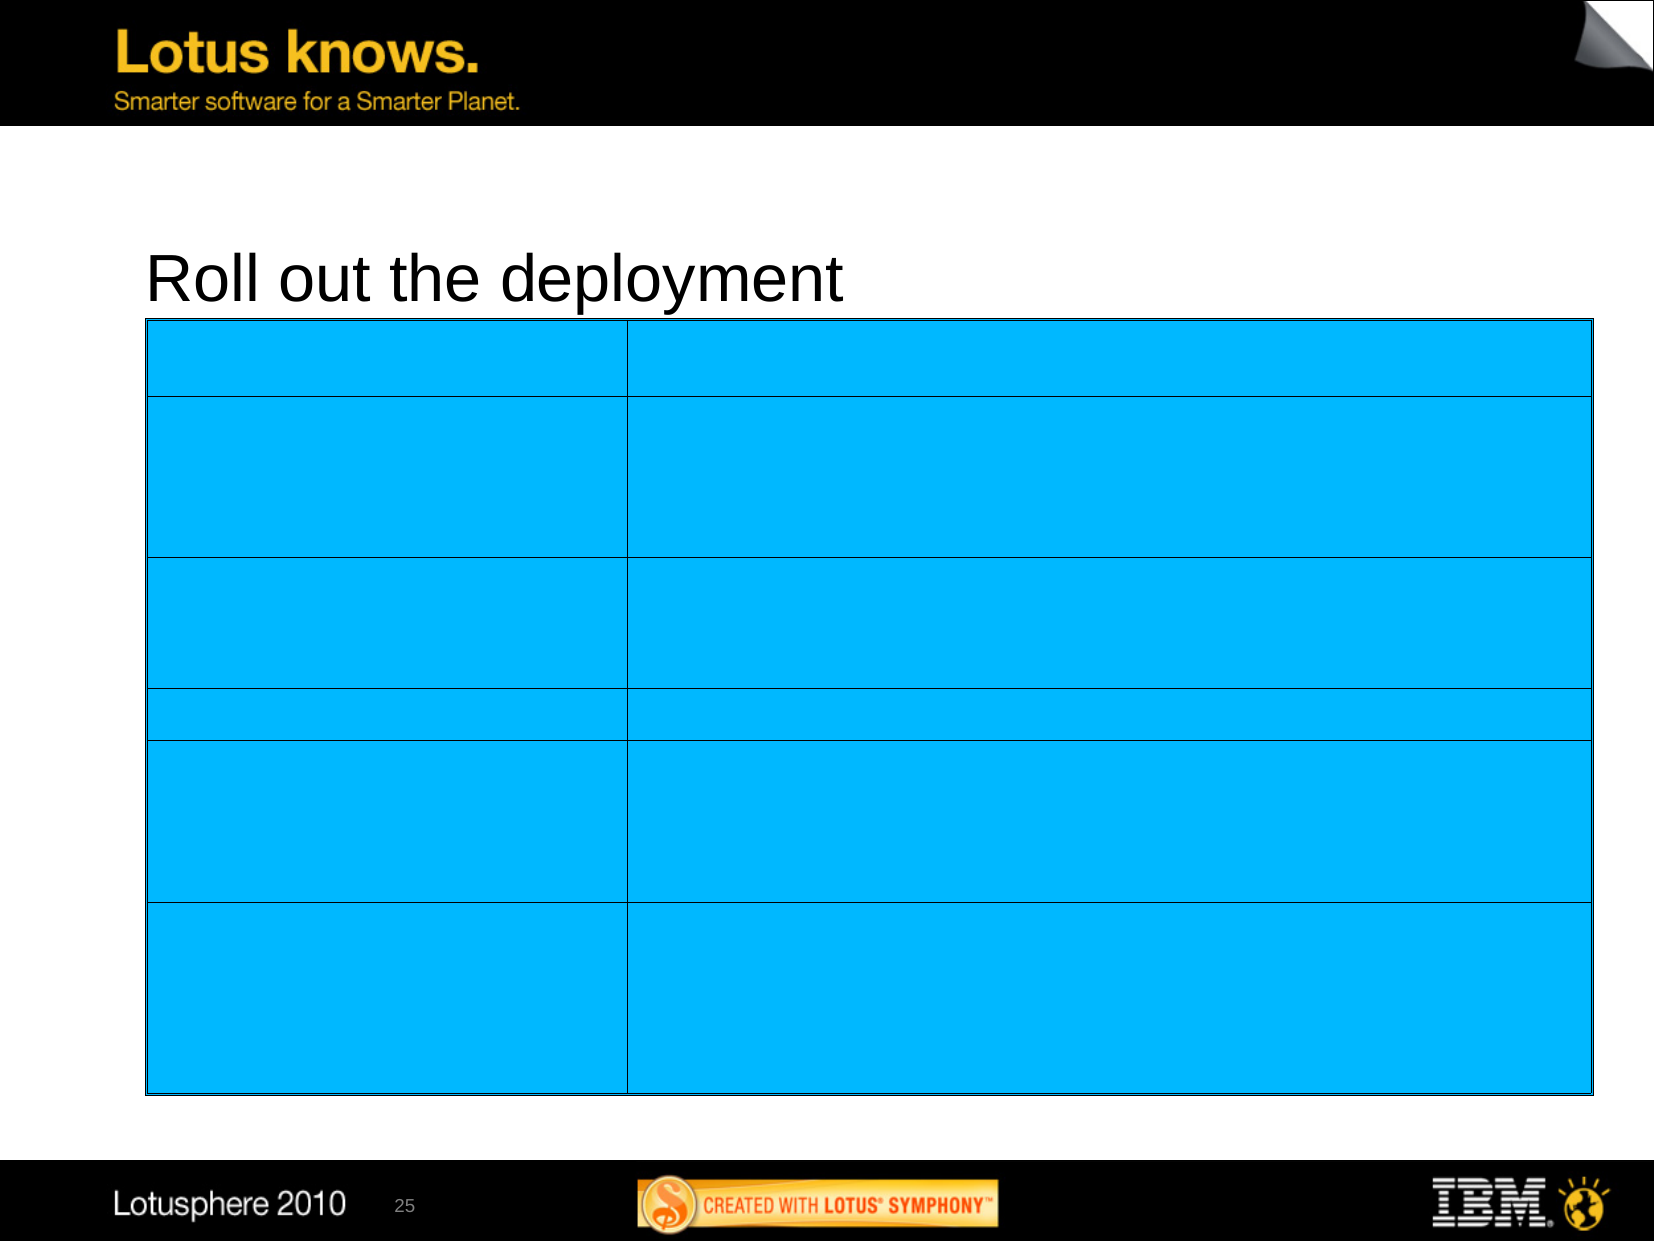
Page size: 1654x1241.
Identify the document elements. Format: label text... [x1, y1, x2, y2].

picture [1, 1, 1653, 125]
chart [145, 318, 1594, 1096]
title Roll out the deployment [145, 144, 1513, 316]
picture [1, 1161, 1653, 1241]
